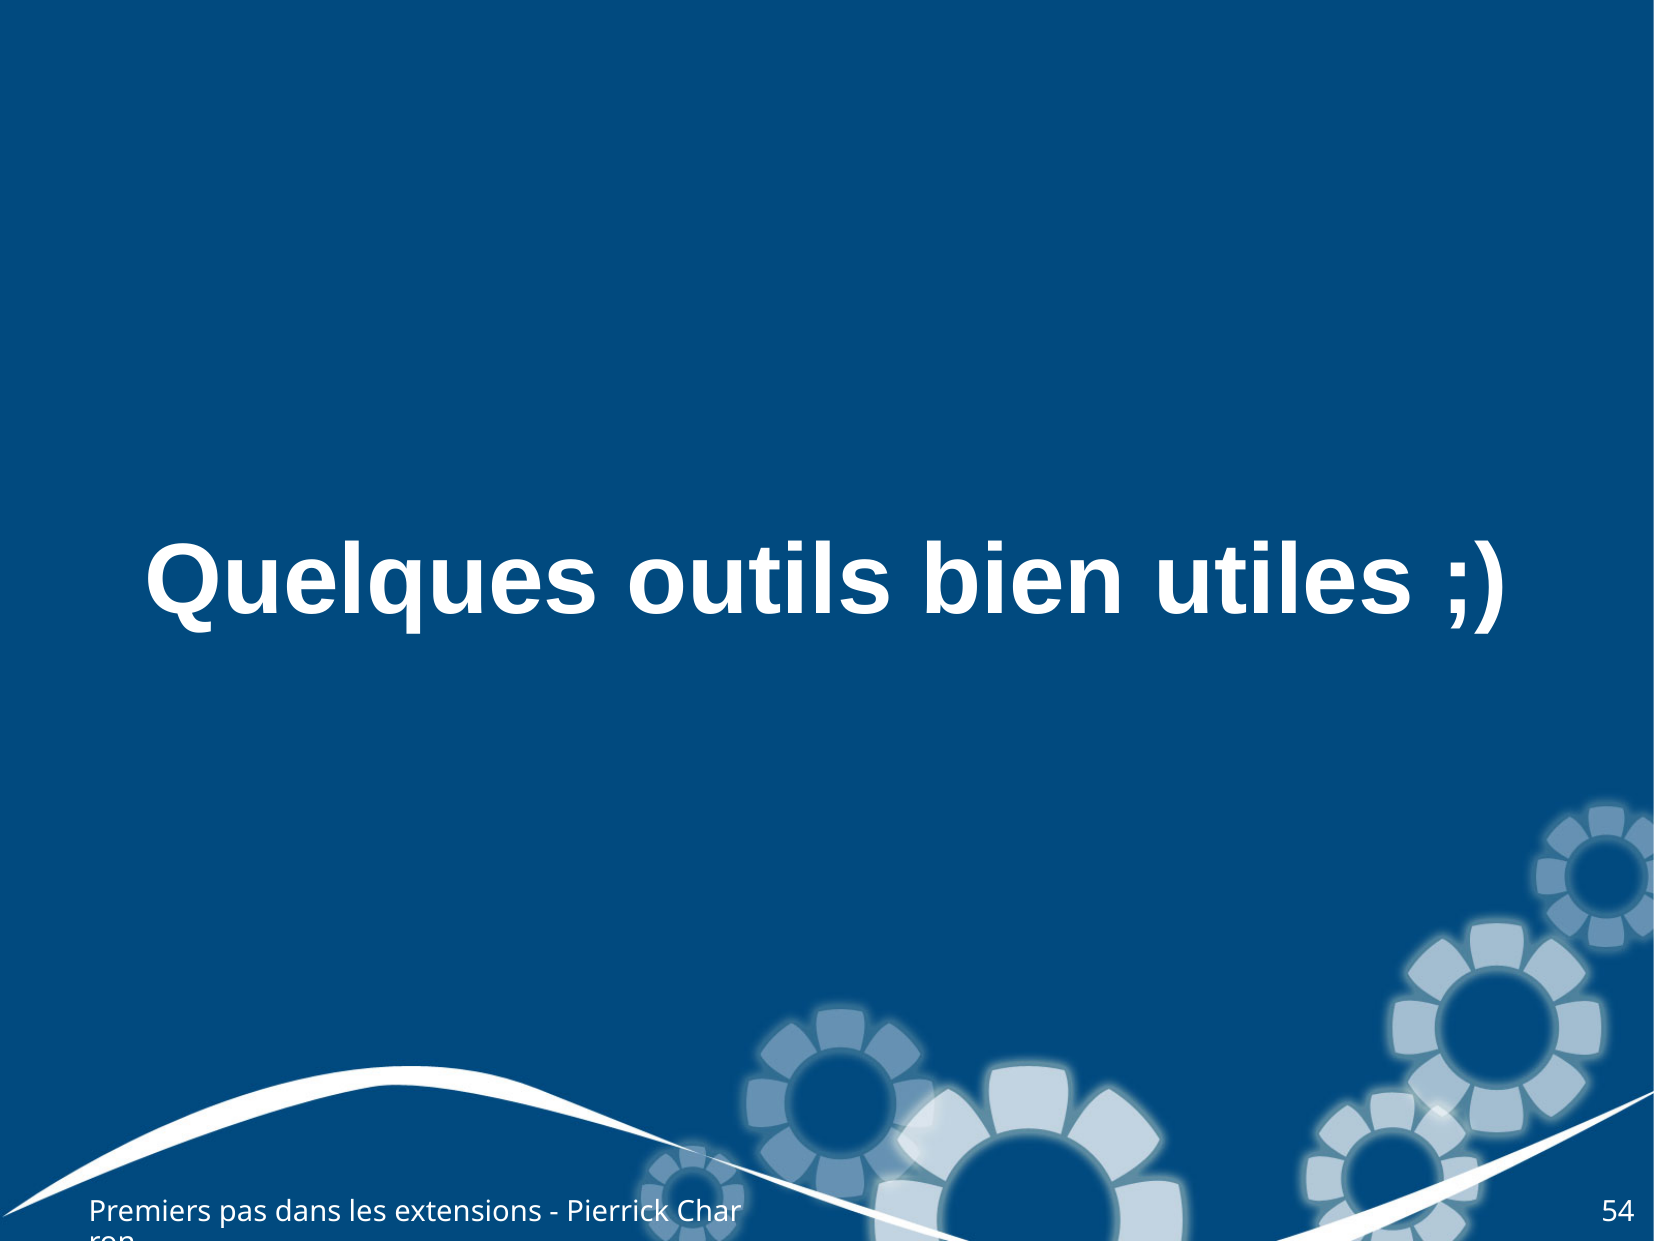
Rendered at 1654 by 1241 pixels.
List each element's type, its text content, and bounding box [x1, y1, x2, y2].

picture [0, 0, 1654, 1241]
subtitle Quelques outils bien utiles ;) [82, 56, 1571, 1102]
